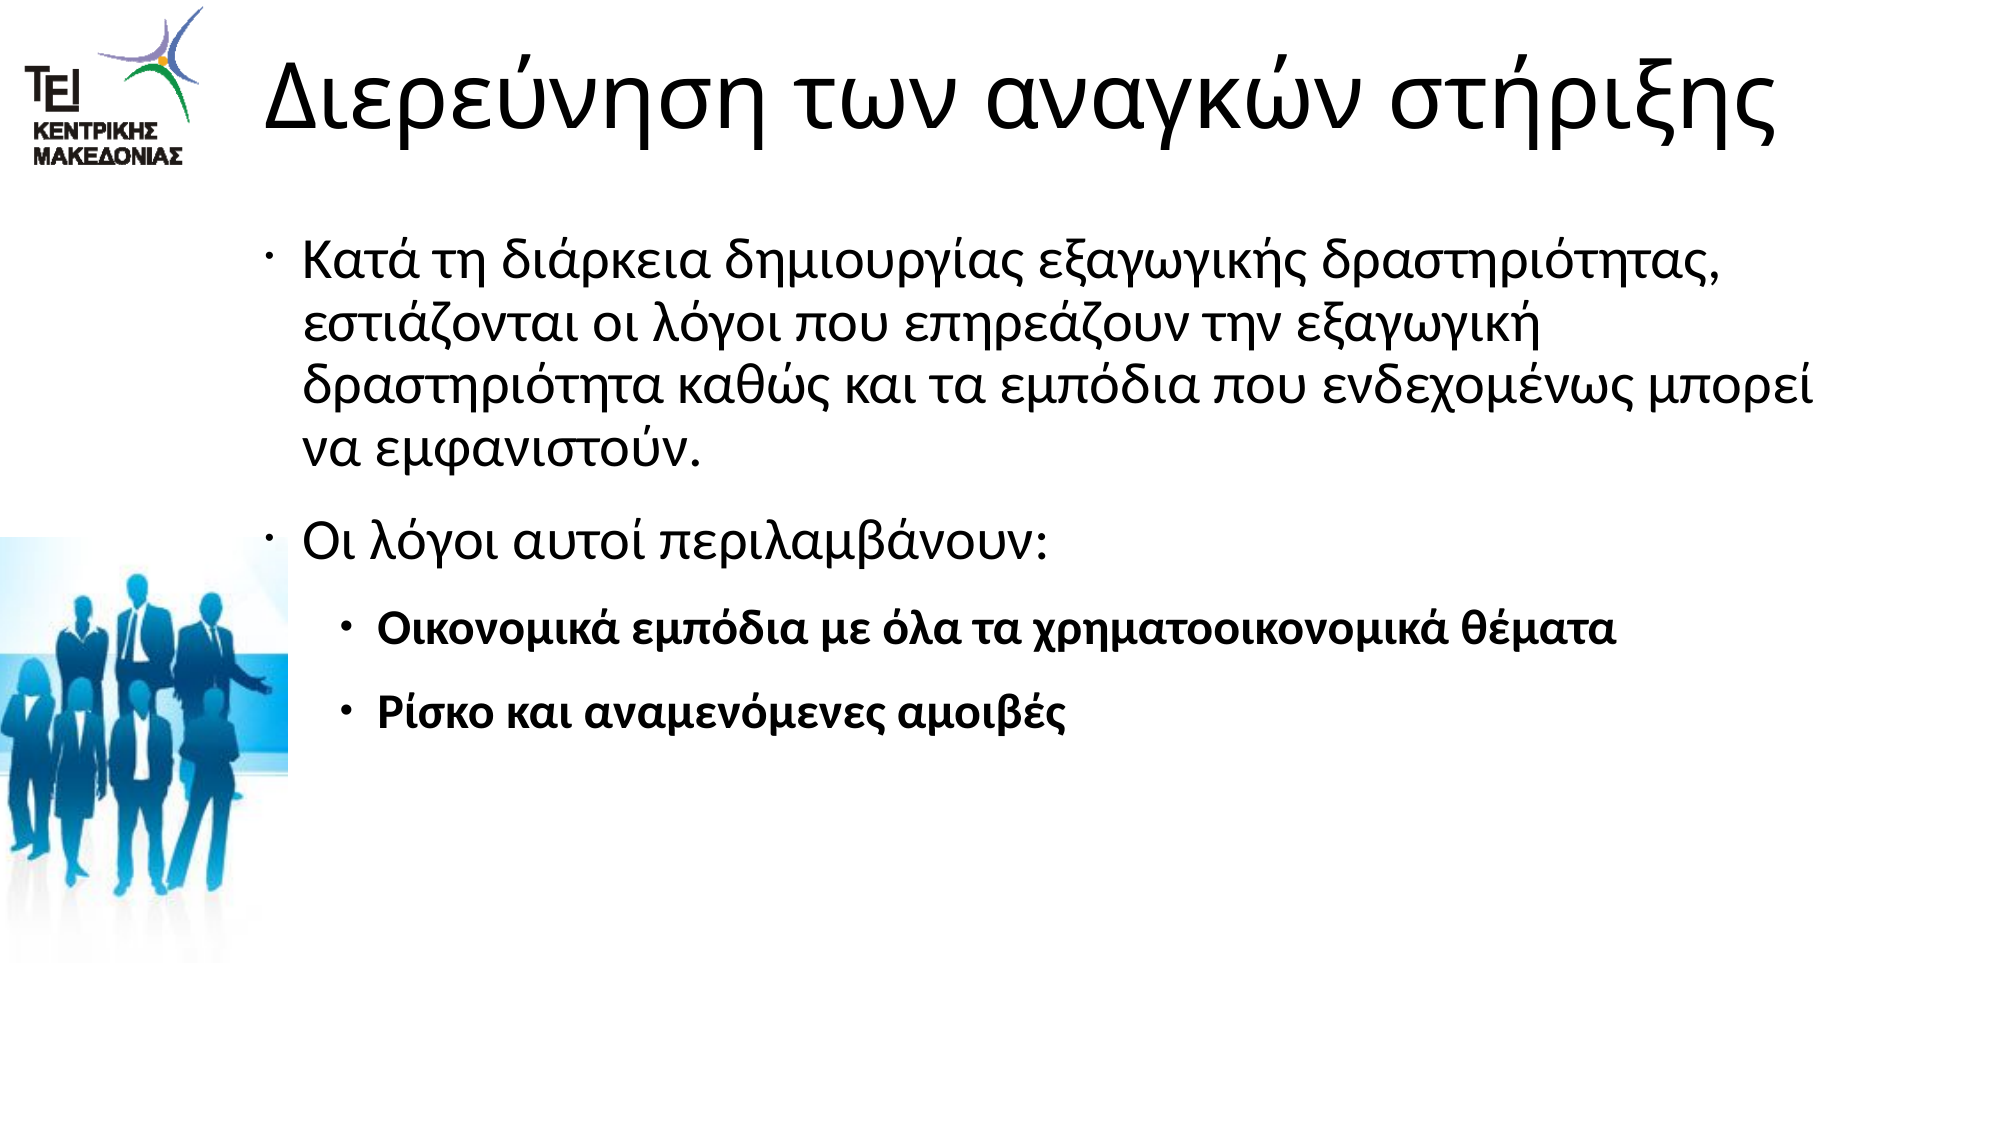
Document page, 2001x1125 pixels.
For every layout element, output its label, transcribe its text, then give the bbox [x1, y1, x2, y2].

title Διερεύνηση των αναγκών στήριξης [249, 41, 1863, 192]
list Κατά τη διάρκεια δημιουργίας εξαγωγικής δραστηριότητας, εστιάζονται οι λόγοι που επηρεάζουν την εξαγωγική δραστηριότητα καθώς και τα εμπόδια που ενδεχομένως μπορεί να εμφανιστούν. Οι λόγοι αυτοί περιλαμβάνουν: Οικονομικά εμπόδια με όλα τα χρηματοοικονομικά θέματα Ρίσκο και αναμενόμενες αμοιβές [249, 220, 1863, 994]
picture [0, 0, 135, 169]
picture [0, 537, 249, 963]
